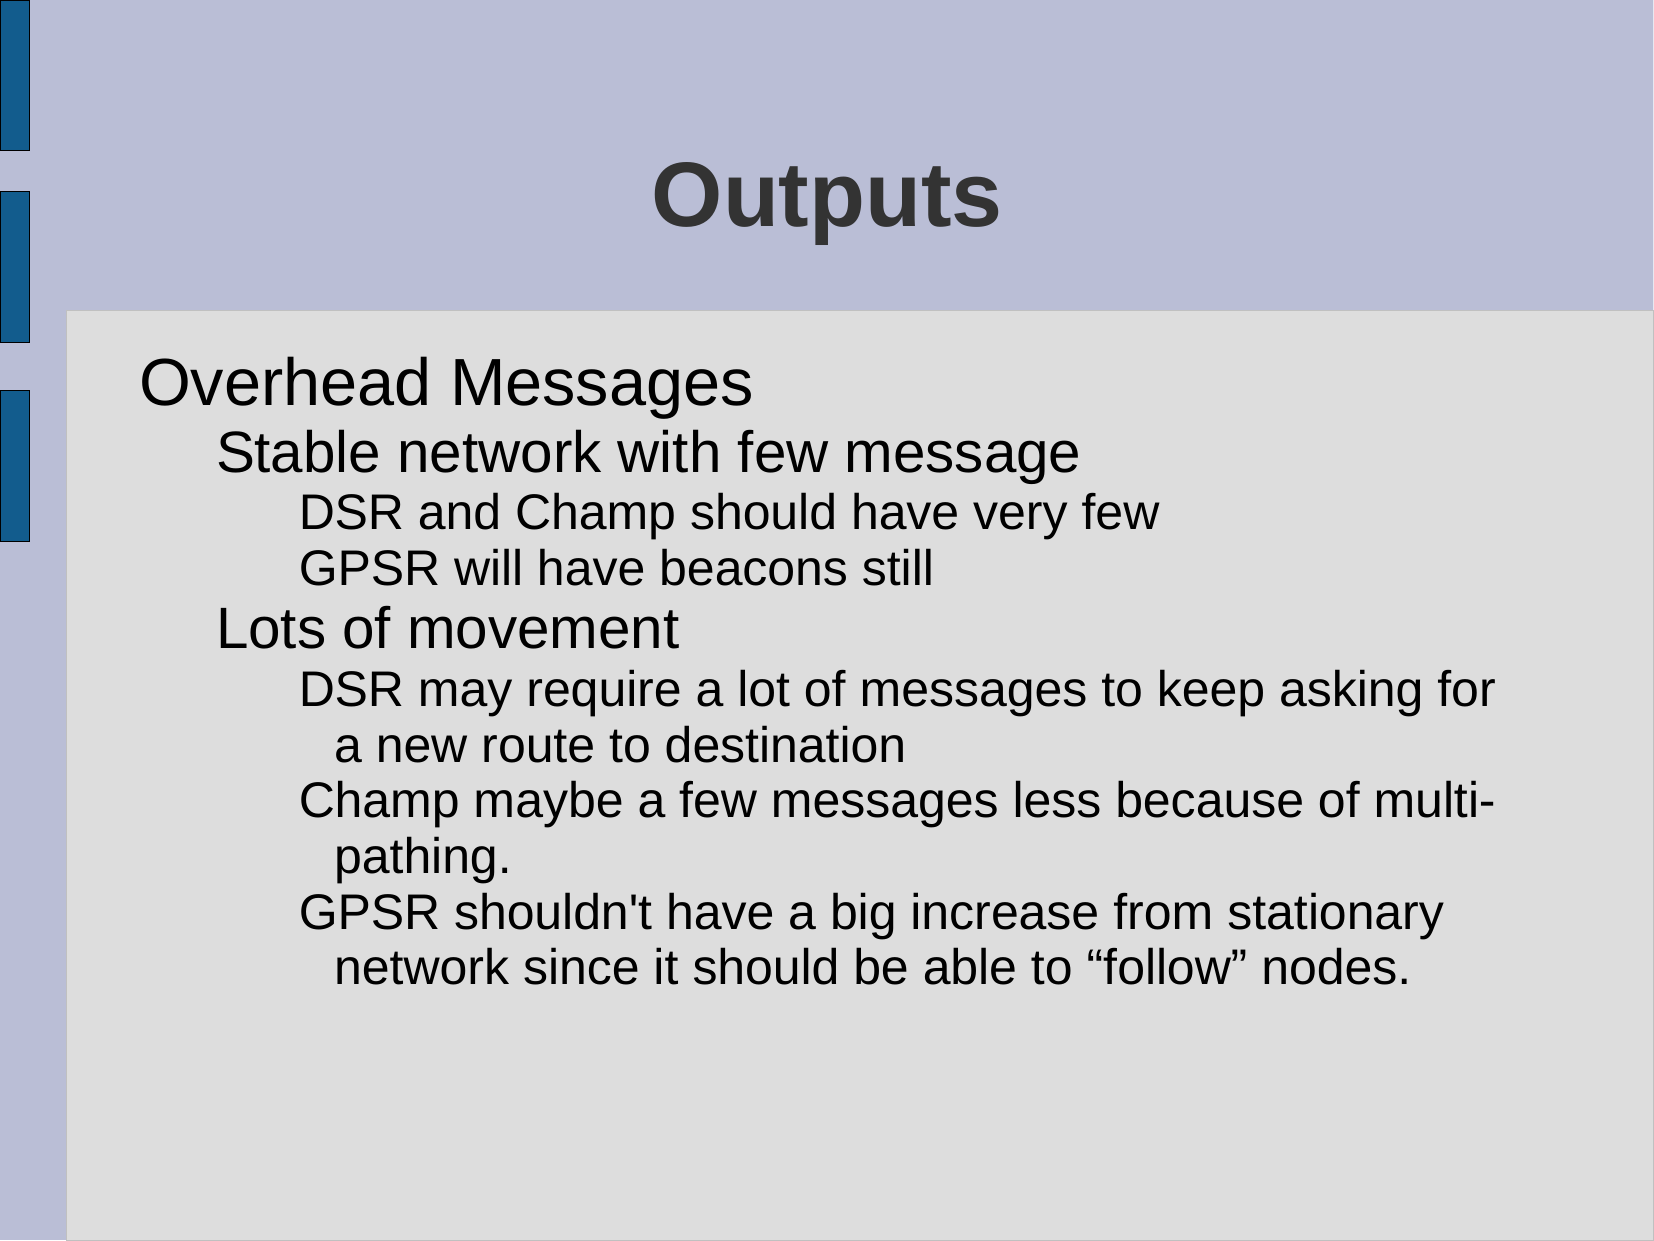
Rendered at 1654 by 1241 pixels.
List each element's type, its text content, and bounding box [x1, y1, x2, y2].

title Outputs [121, 98, 1534, 291]
list Overhead Messages Stable network with few message DSR and Champ should have very few GPSR will have beacons still Lots of movement DSR may require a lot of messages to keep asking for a new route to destination Champ maybe a few messages less because of multi-pathing. GPSR shouldn't have a big increase from stationary network since it should be able to “follow” nodes. [121, 344, 1534, 1112]
